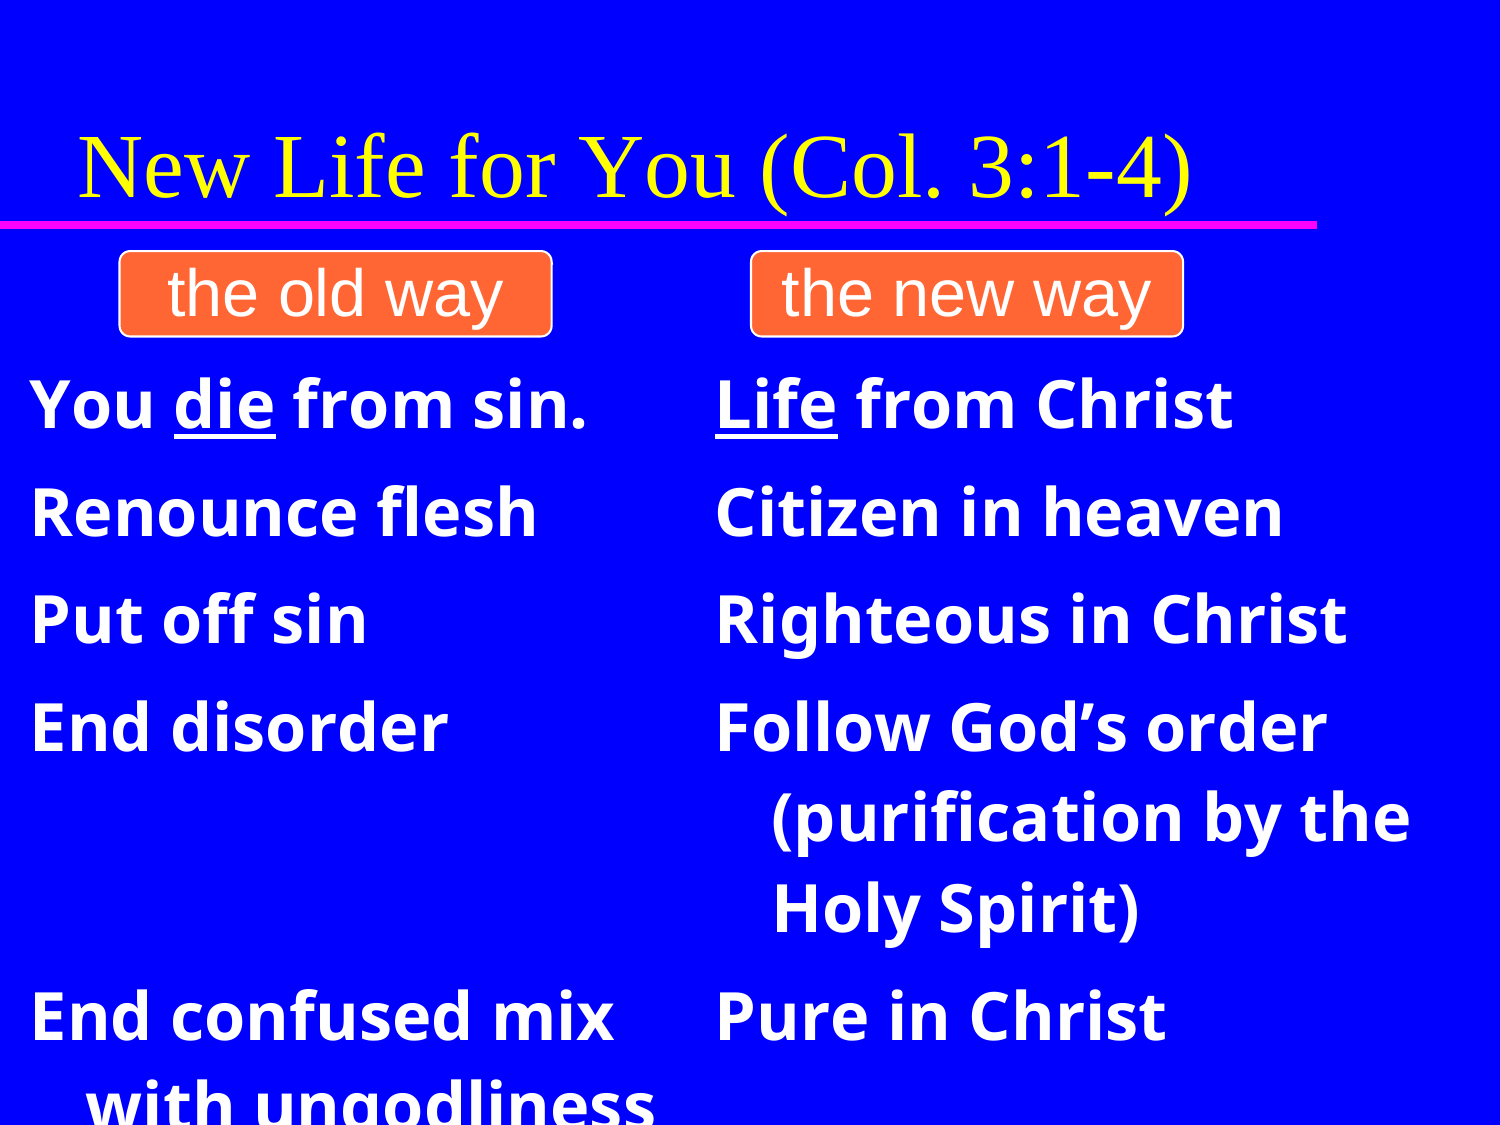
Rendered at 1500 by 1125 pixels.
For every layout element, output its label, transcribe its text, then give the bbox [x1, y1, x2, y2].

list Life from Christ Citizen in heaven Righteous in Christ Follow God’s order (purification by the Holy Spirit) Pure in Christ [726, 349, 1488, 1051]
title New Life for You (Col. 3:1-4) [62, 43, 1338, 225]
list You die from sin. Renounce flesh Put off sin End disorder End confused mix with ungodliness [14, 349, 726, 1072]
text_box the old way [119, 251, 552, 337]
text_box the new way [751, 251, 1184, 337]
